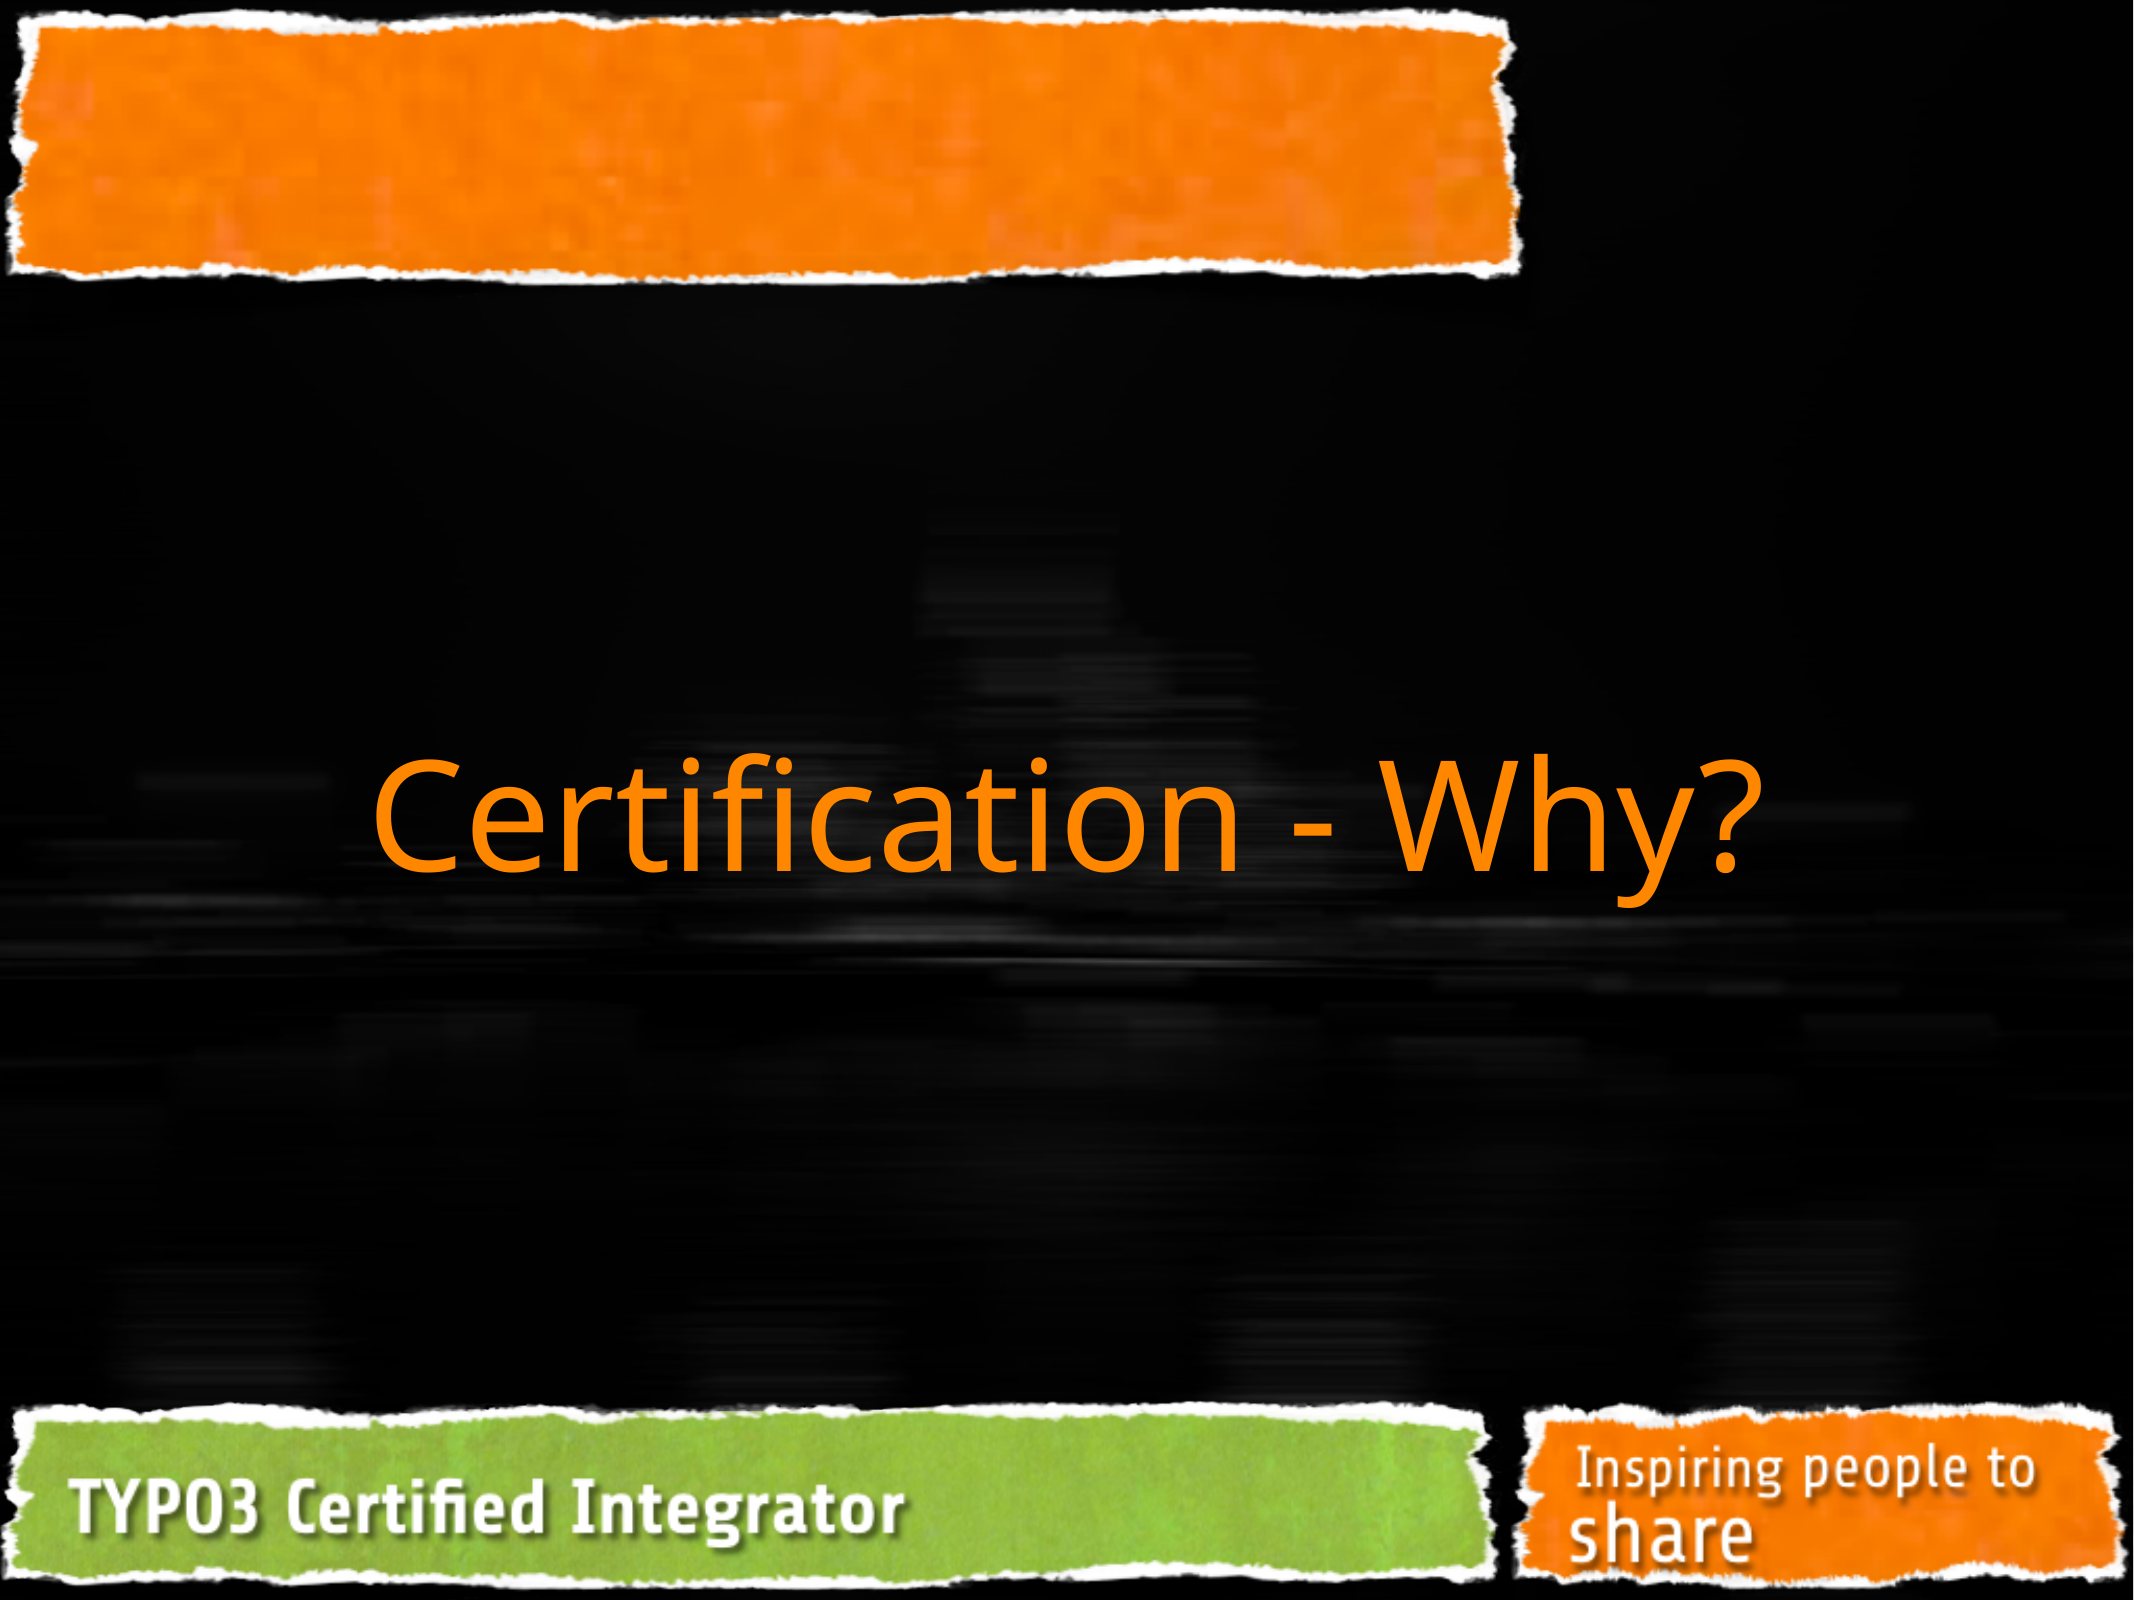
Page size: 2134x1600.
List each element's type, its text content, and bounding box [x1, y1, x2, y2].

picture [0, 0, 2134, 1600]
title Certification - Why? [208, 368, 1925, 911]
